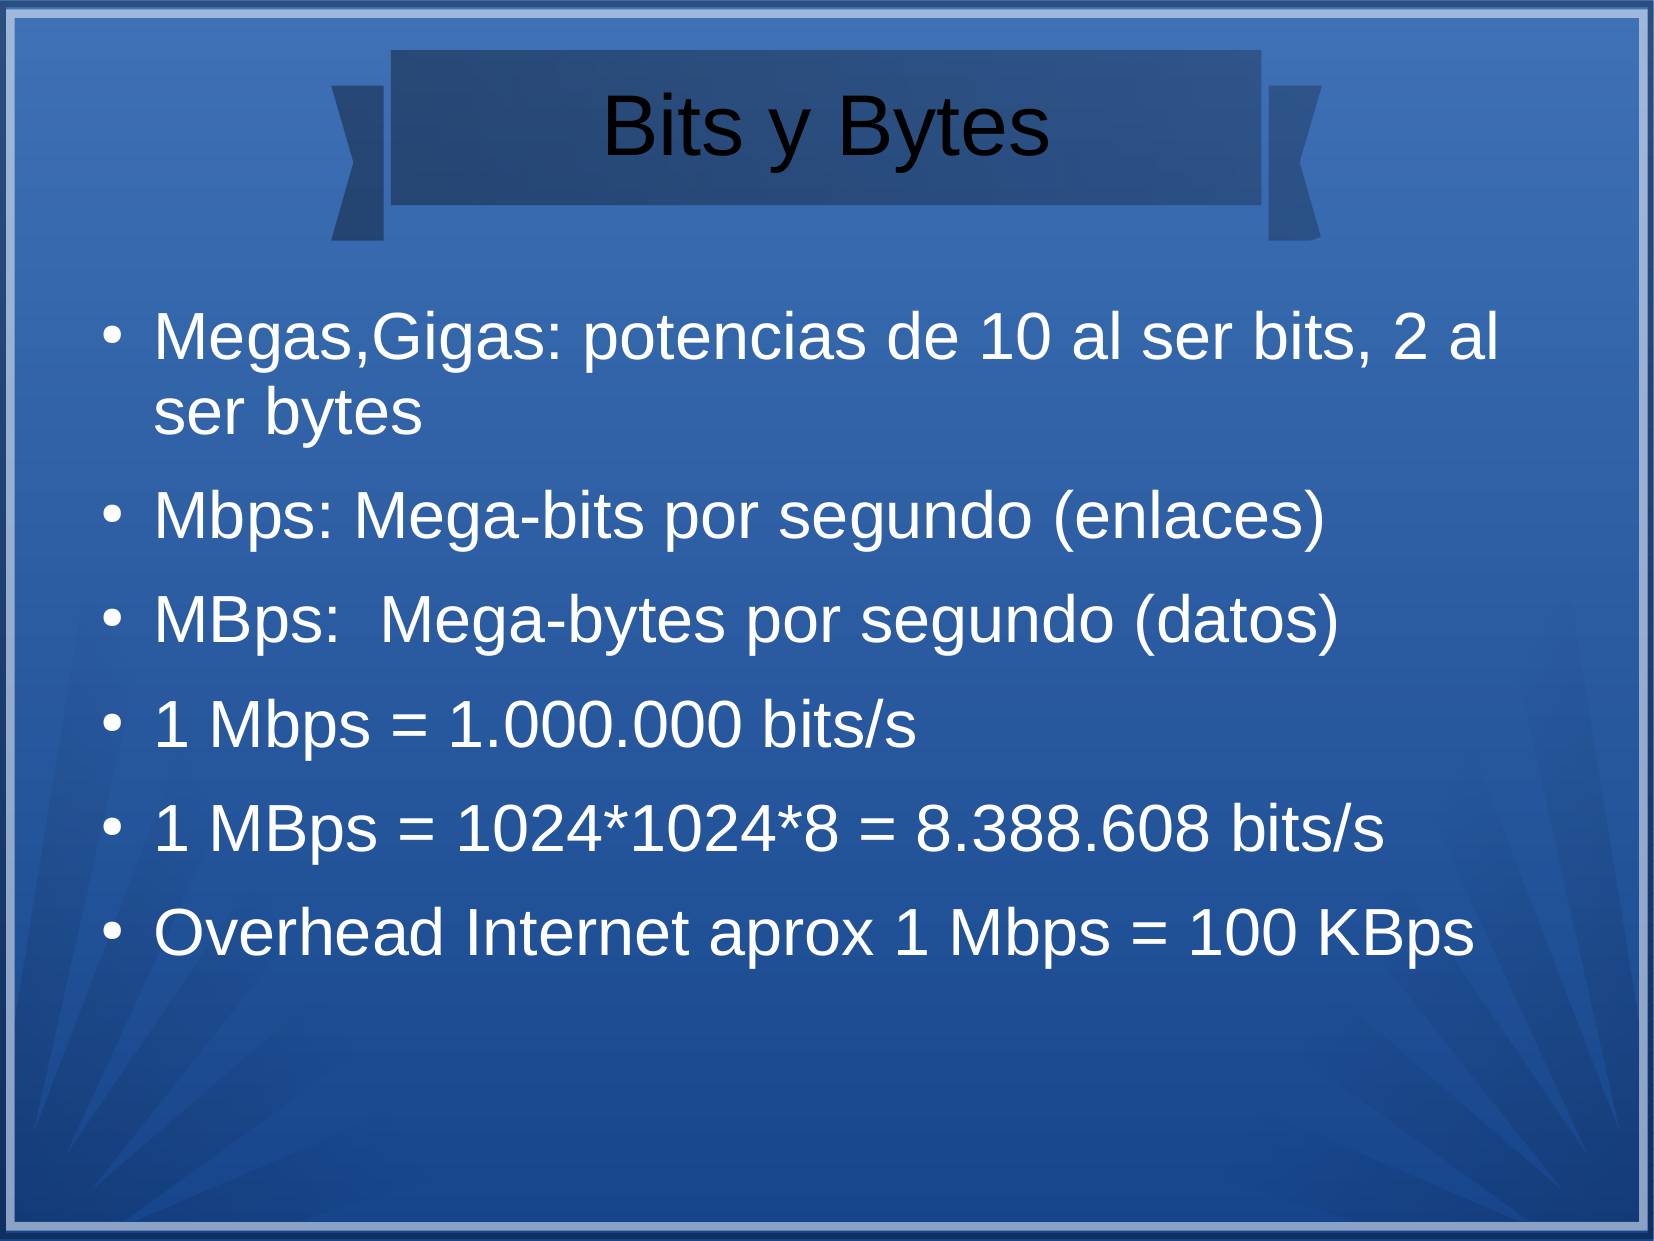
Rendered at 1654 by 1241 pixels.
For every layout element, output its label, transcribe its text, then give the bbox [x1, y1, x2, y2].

list Megas,Gigas: potencias de 10 al ser bits, 2 al ser bytes Mbps: Mega-bits por segundo (enlaces) MBps: Mega-bytes por segundo (datos) 1 Mbps = 1.000.000 bits/s 1 MBps = 1024*1024*8 = 8.388.608 bits/s Overhead Internet aprox 1 Mbps = 100 KBps [82, 299, 1571, 1241]
title Bits y Bytes [389, 47, 1264, 205]
